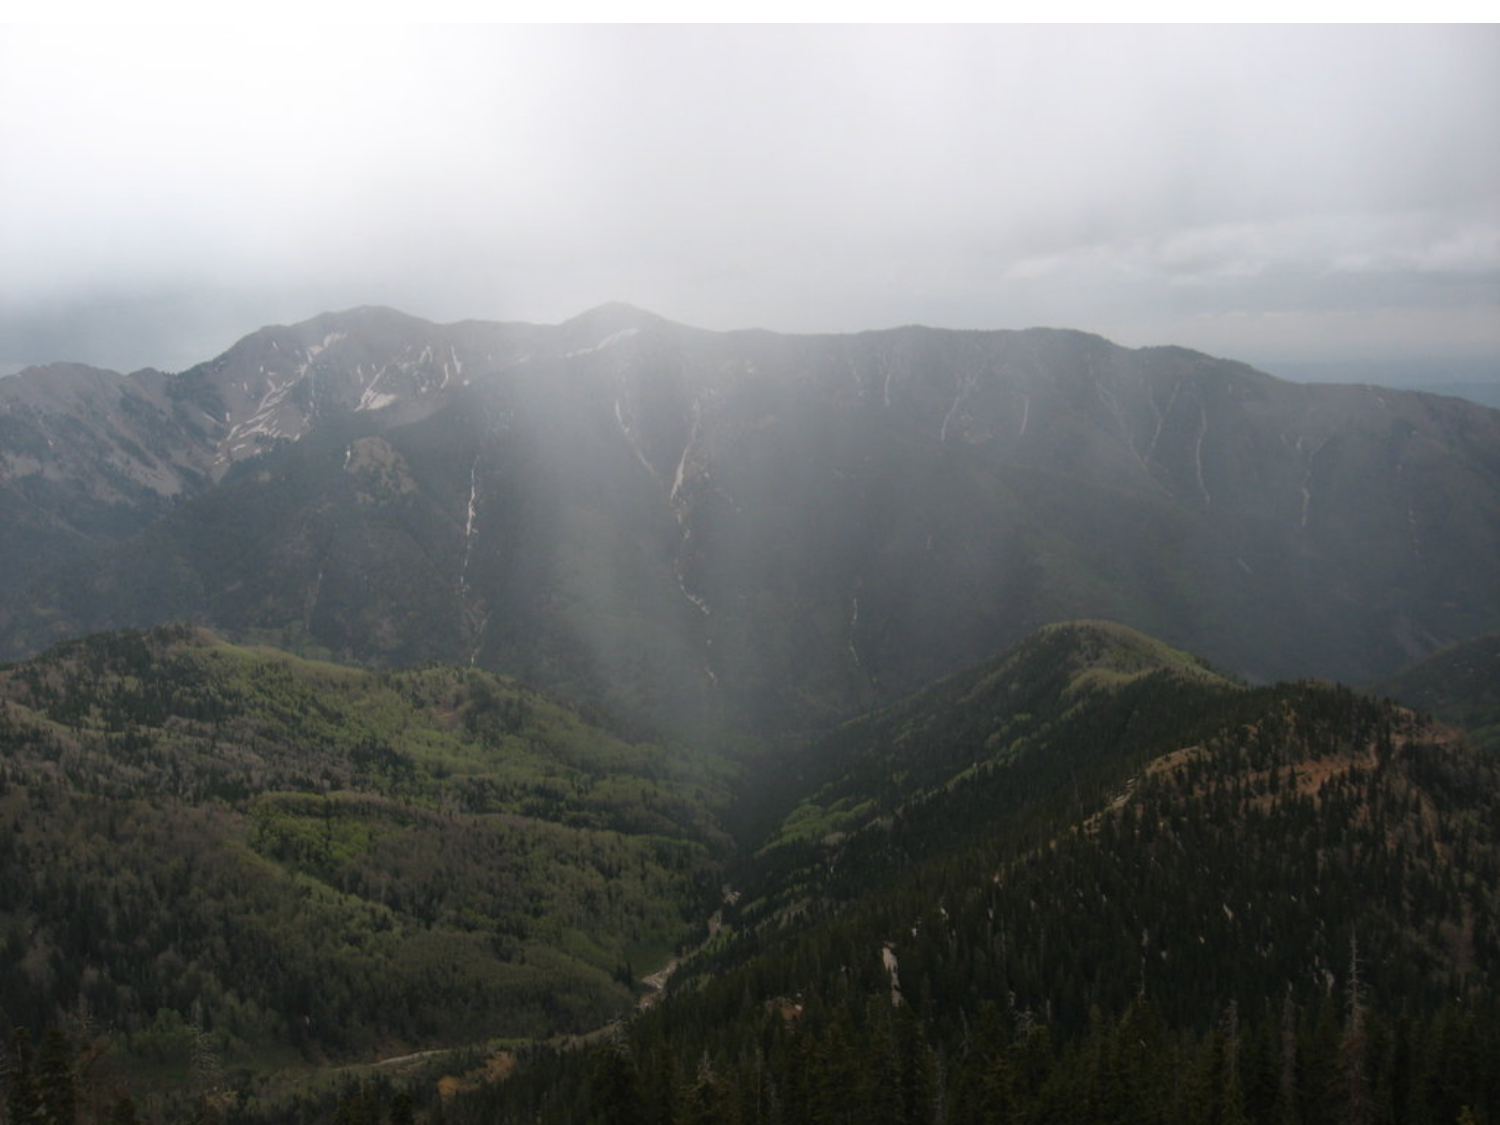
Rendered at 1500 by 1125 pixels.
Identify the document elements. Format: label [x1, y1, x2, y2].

text_box [0, 23, 1500, 1125]
